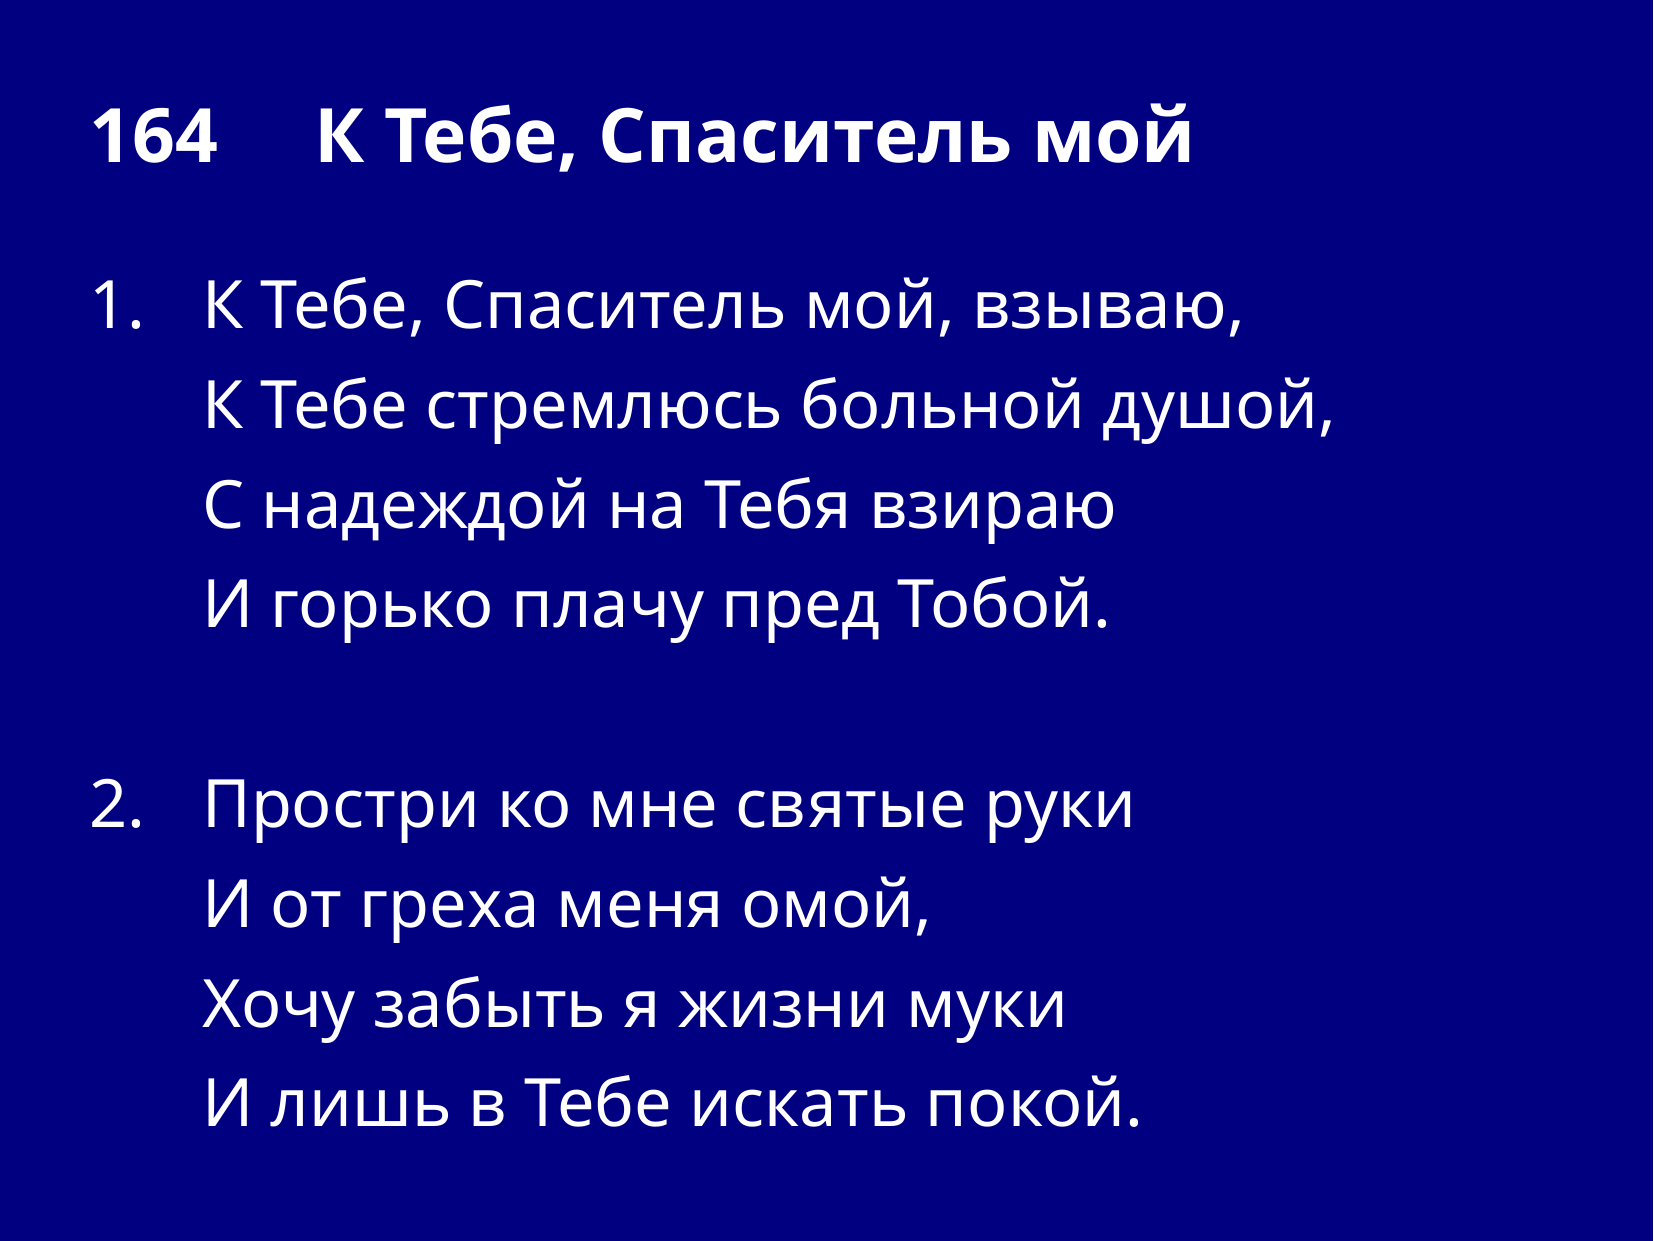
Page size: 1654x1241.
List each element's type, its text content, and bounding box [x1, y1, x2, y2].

text_box 1. К Тебе, Спаситель мой, взываю, К Тебе стремлюсь больной душой, С надеждой на Тебя взираю И горько плачу пред Тобой. 2. Простри ко мне святые руки И от греха меня омой, Хочу забыть я жизни муки И лишь в Тебе искать покой. [75, 188, 1576, 1163]
text_box 164 К Тебе, Спаситель мой [75, 75, 1576, 188]
